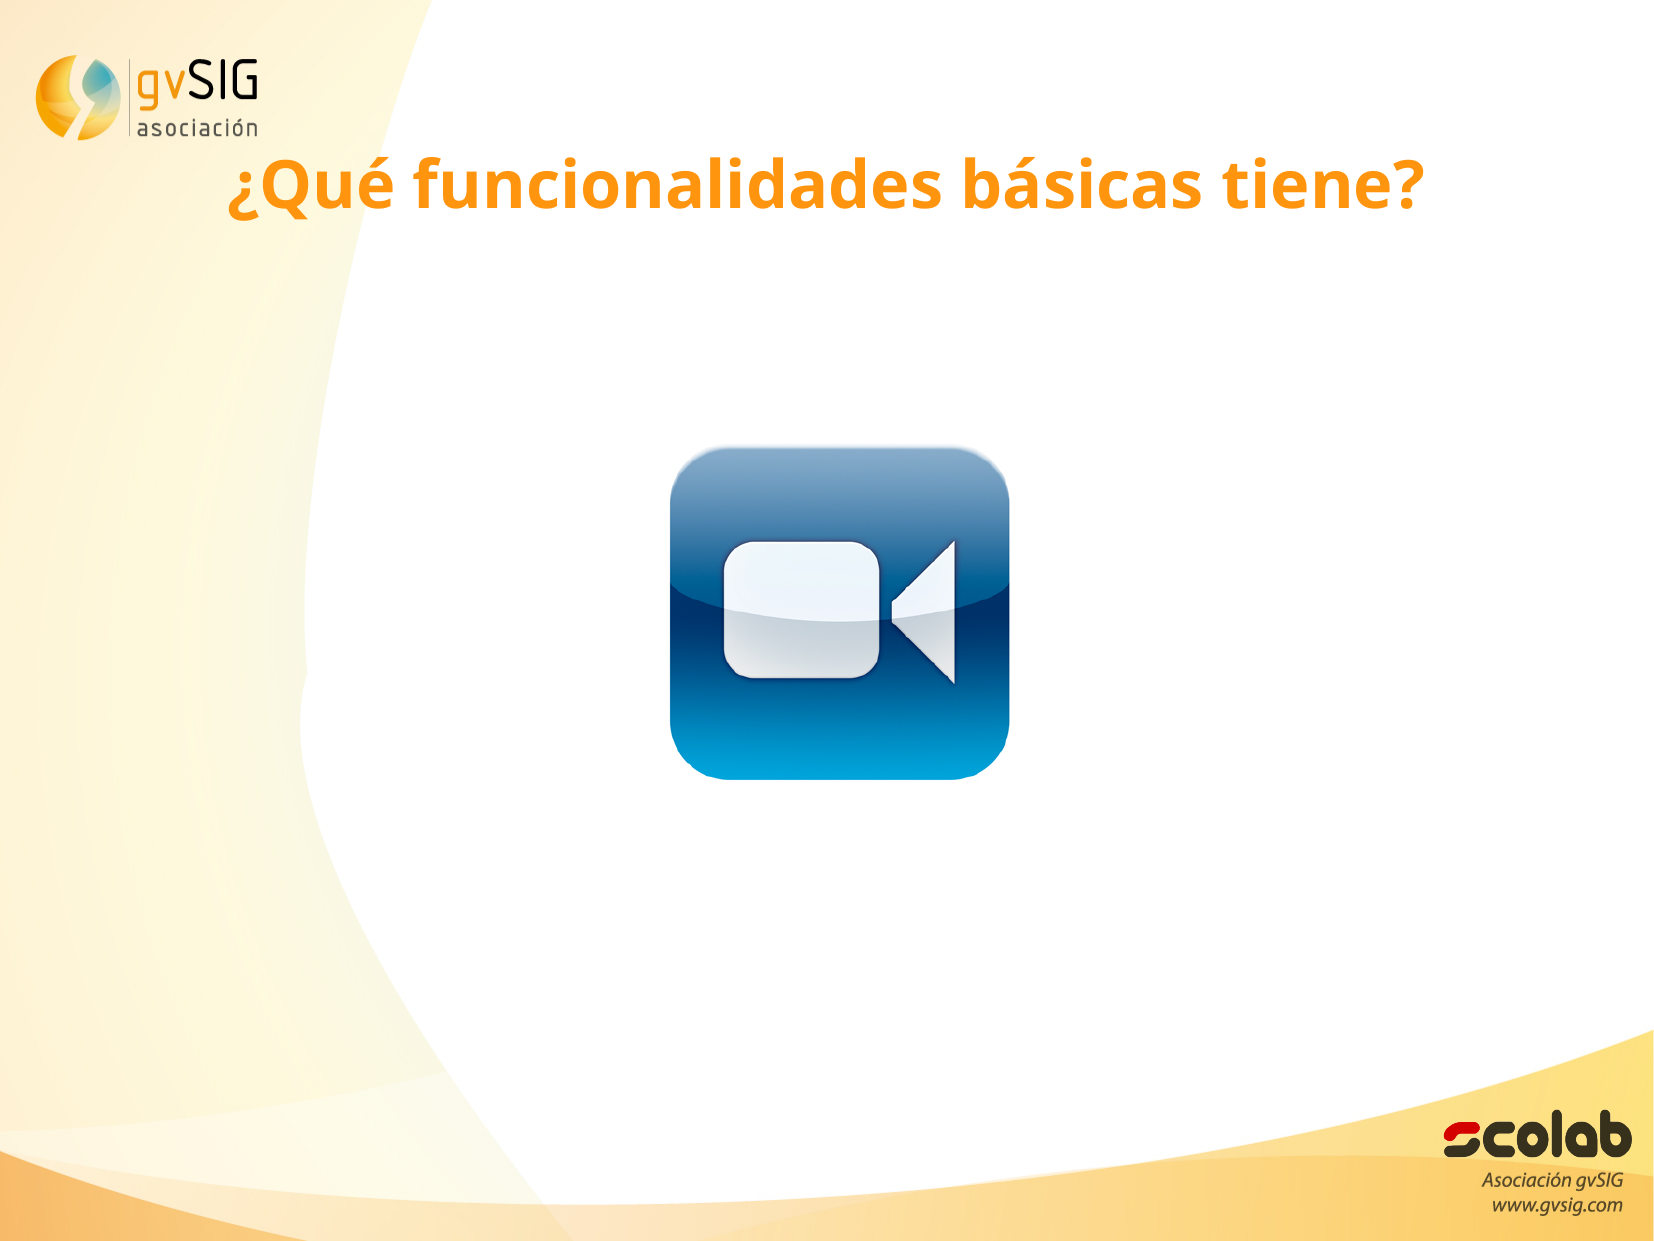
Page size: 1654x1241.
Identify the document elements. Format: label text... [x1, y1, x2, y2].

picture [0, 0, 1654, 1241]
title ¿Qué funcionalidades básicas tiene? [82, 78, 1571, 287]
